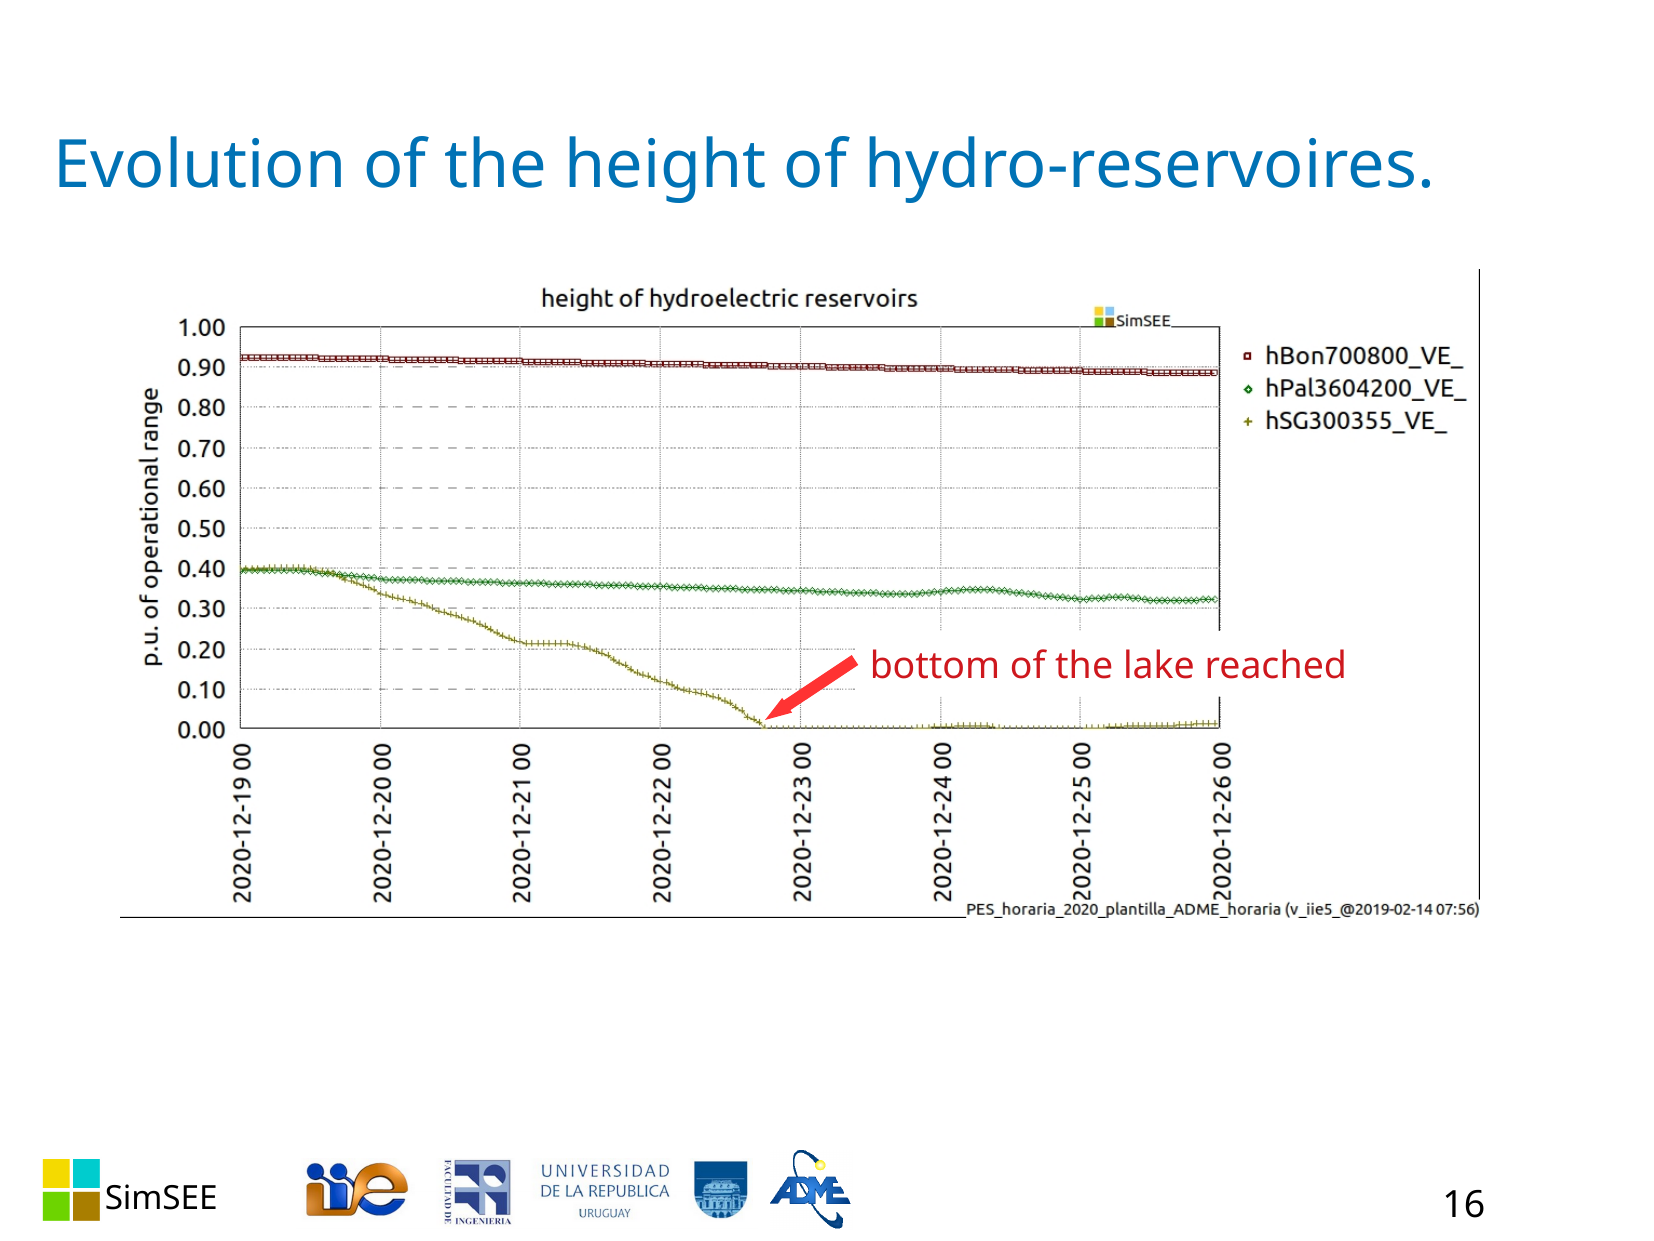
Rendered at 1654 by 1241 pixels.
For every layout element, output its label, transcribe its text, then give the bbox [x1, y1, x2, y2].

text_box bottom of the lake reached [855, 630, 1470, 691]
title Evolution of the height of hydro-reservoires. [47, 58, 1460, 207]
picture [41, 1157, 102, 1223]
picture [120, 269, 1480, 918]
picture [770, 1150, 853, 1230]
picture [296, 1154, 753, 1229]
